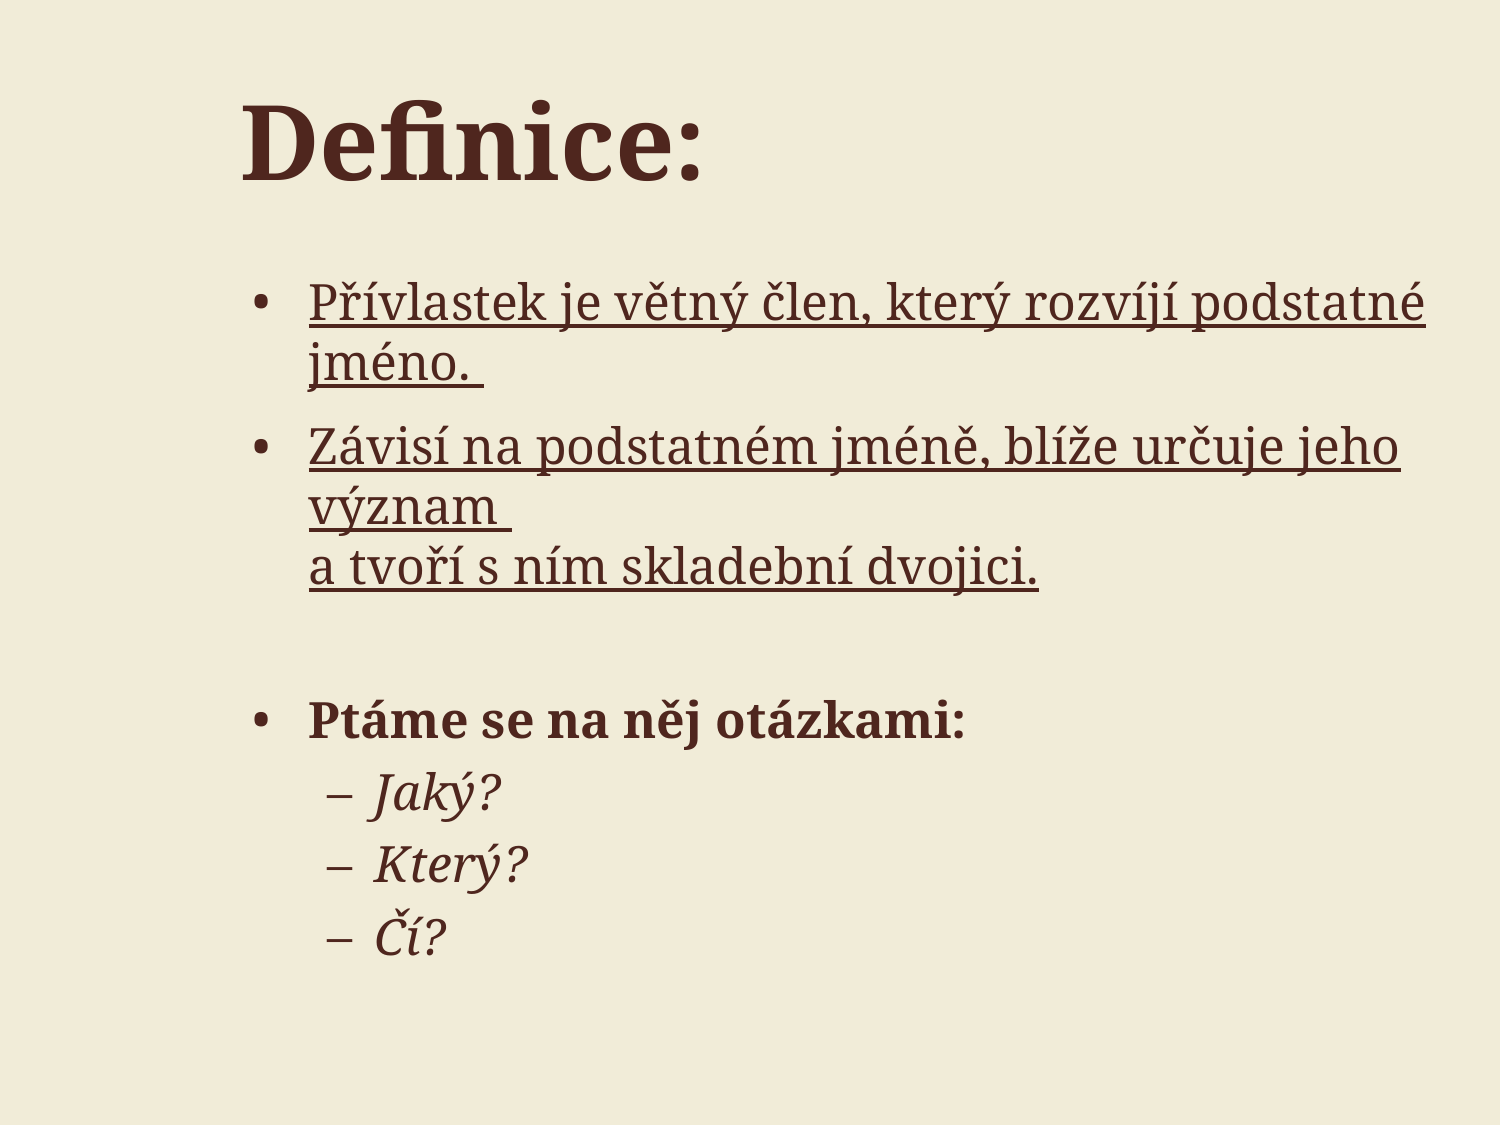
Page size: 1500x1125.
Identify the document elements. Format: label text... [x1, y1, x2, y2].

title Definice: [225, 45, 1500, 233]
list Přívlastek je větný člen, který rozvíjí podstatné jméno. Závisí na podstatném jméně, blíže určuje jeho význam a tvoří s ním skladební dvojici. Ptáme se na něj otázkami: Jaký? Který? Čí? [237, 262, 1500, 1125]
